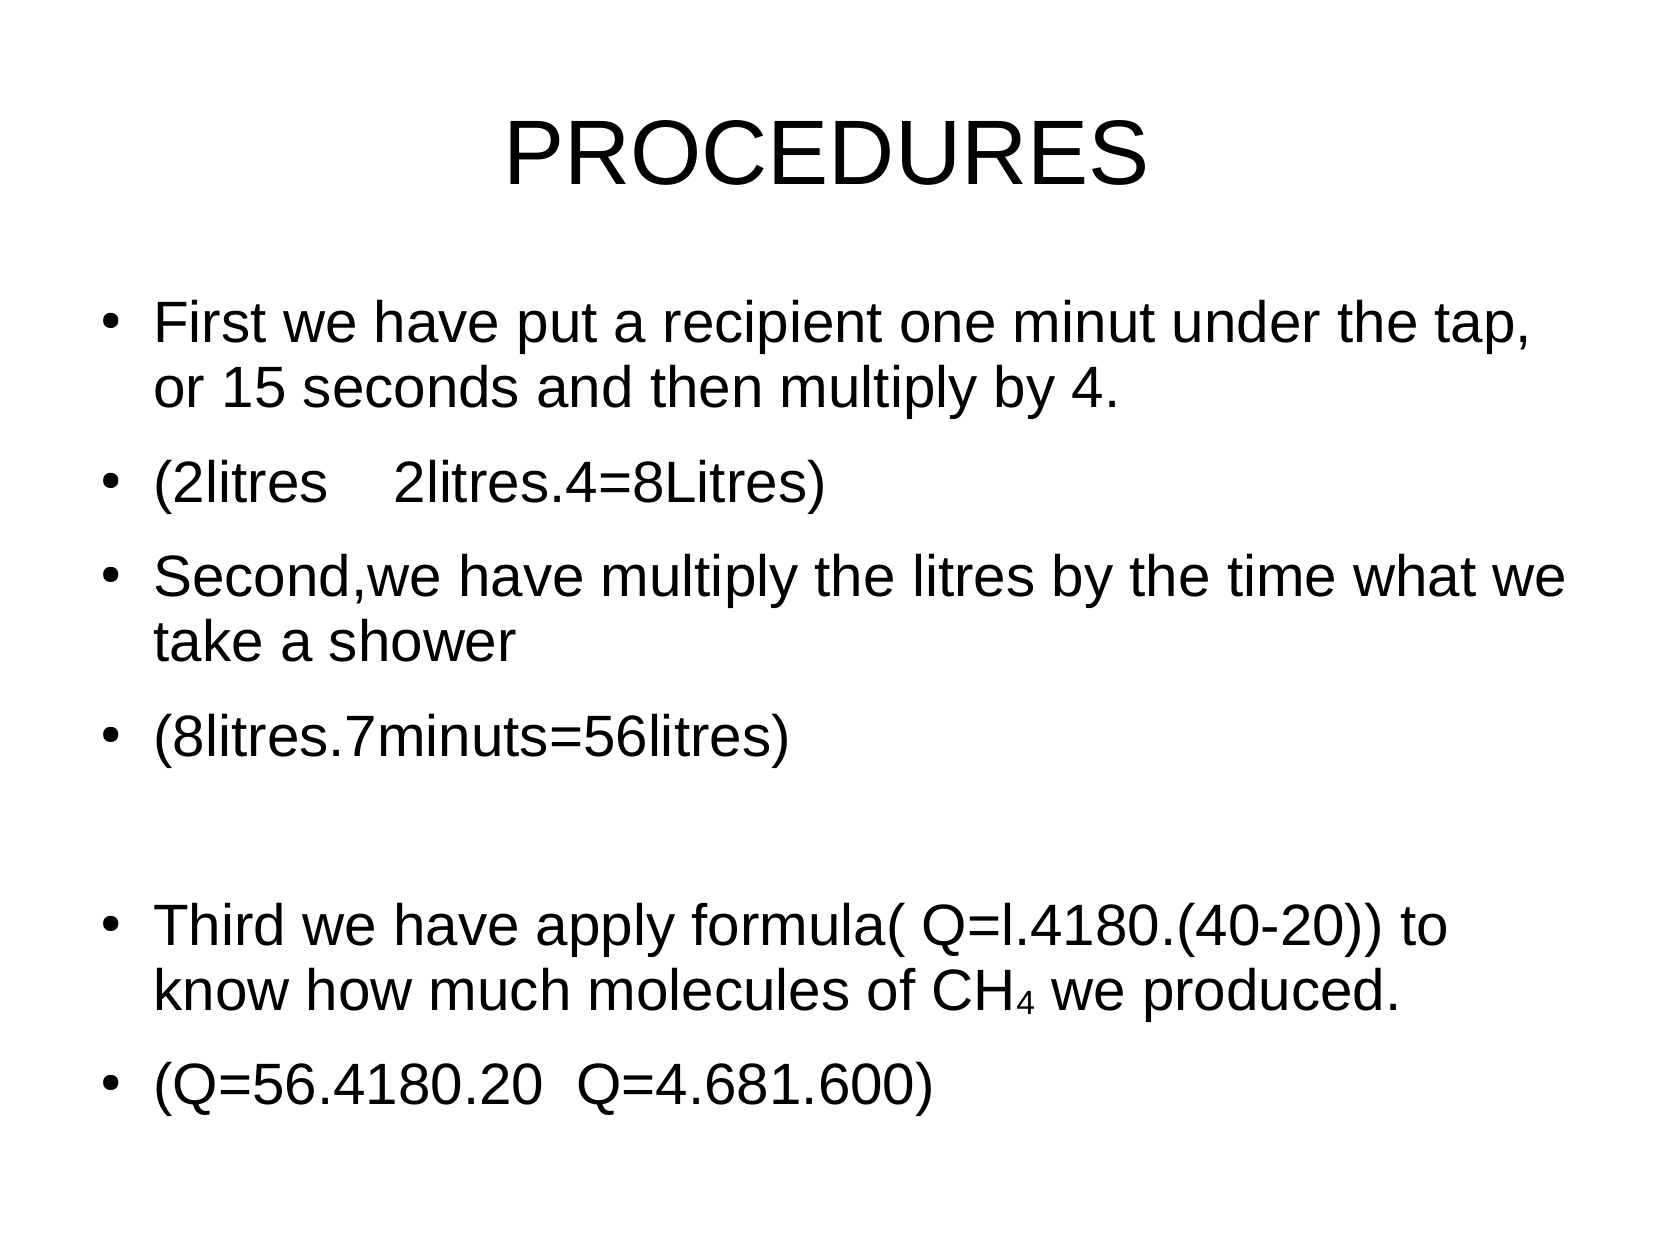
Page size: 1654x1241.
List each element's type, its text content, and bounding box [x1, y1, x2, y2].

list First we have put a recipient one minut under the tap, or 15 seconds and then multiply by 4. (2litres 2litres.4=8Litres) Second,we have multiply the litres by the time what we take a shower (8litres.7minuts=56litres) Third we have apply formula( Q=l.4180.(40-20)) to know how much molecules of CH4 we produced. (Q=56.4180.20 Q=4.681.600) [82, 290, 1571, 1135]
title PROCEDURES [82, 49, 1571, 257]
